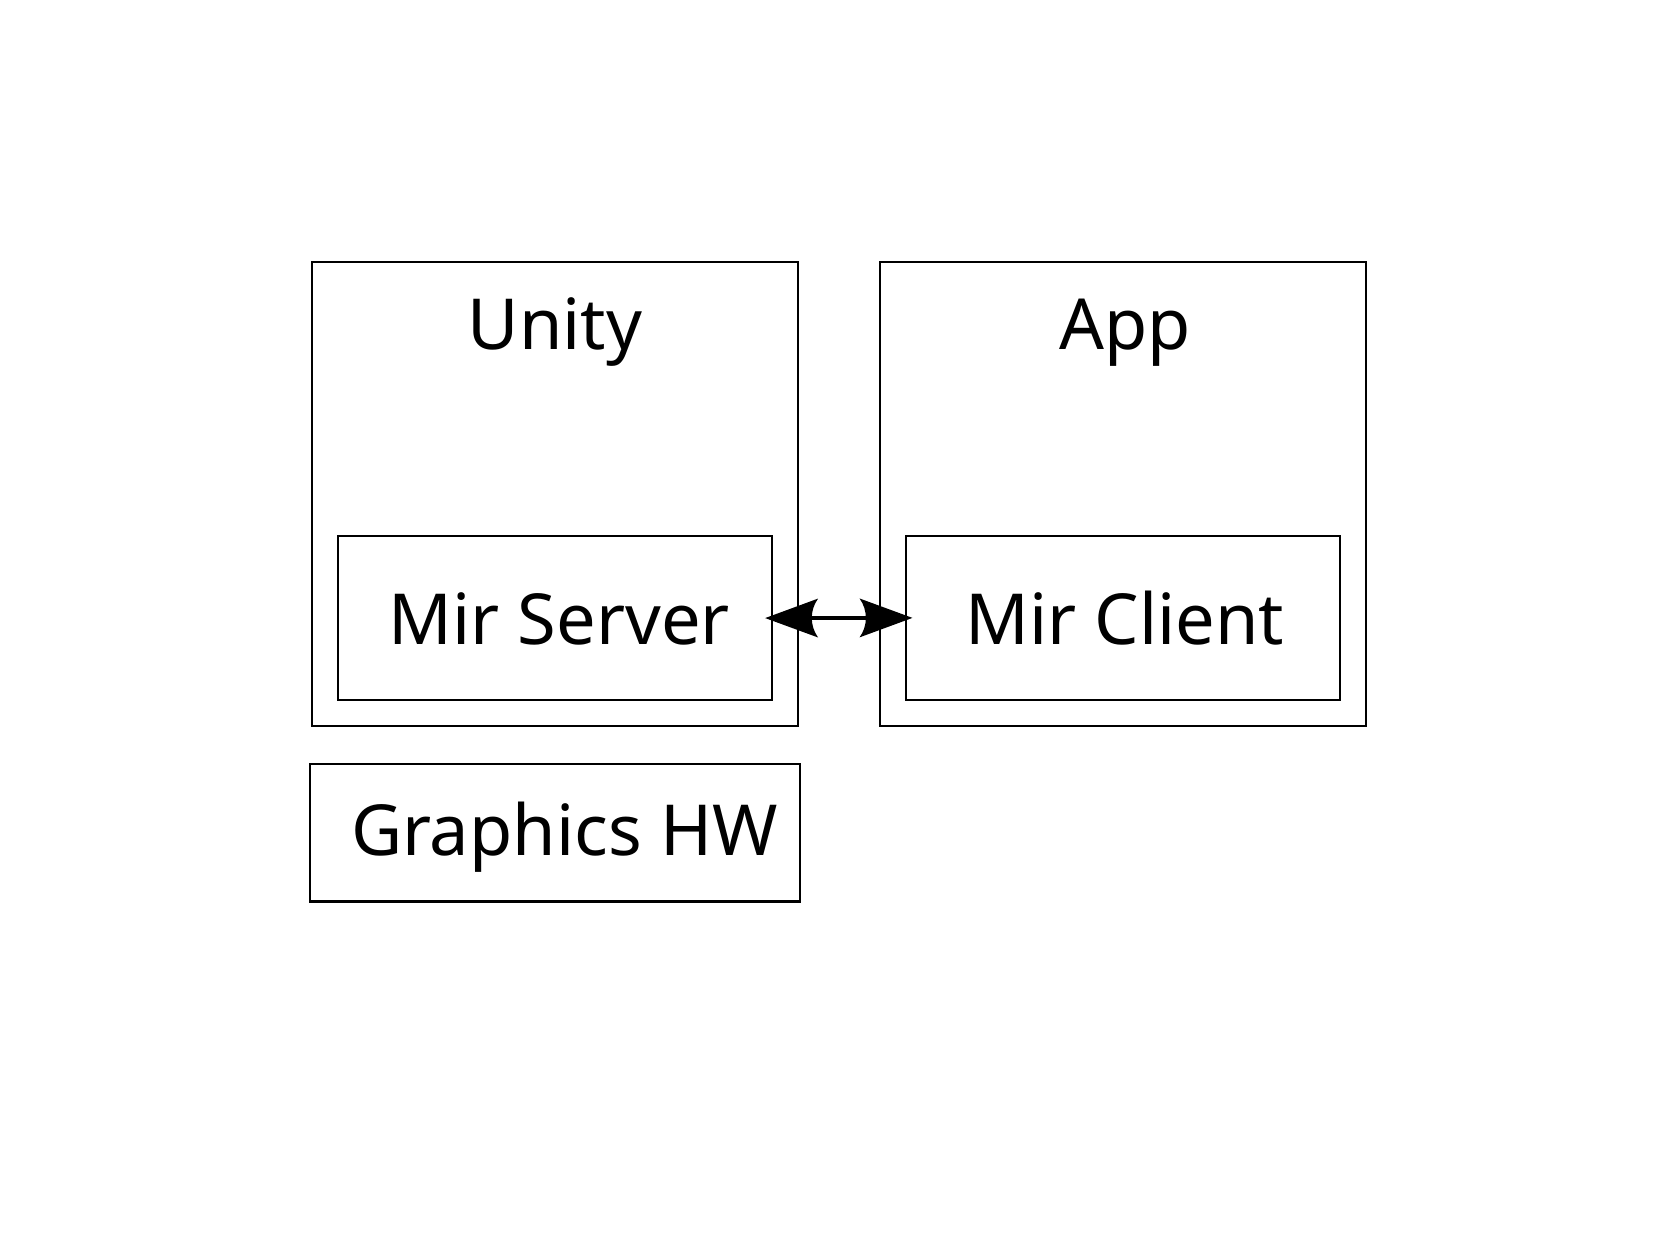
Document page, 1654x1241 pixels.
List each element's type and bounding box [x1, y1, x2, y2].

picture [264, 215, 1413, 948]
